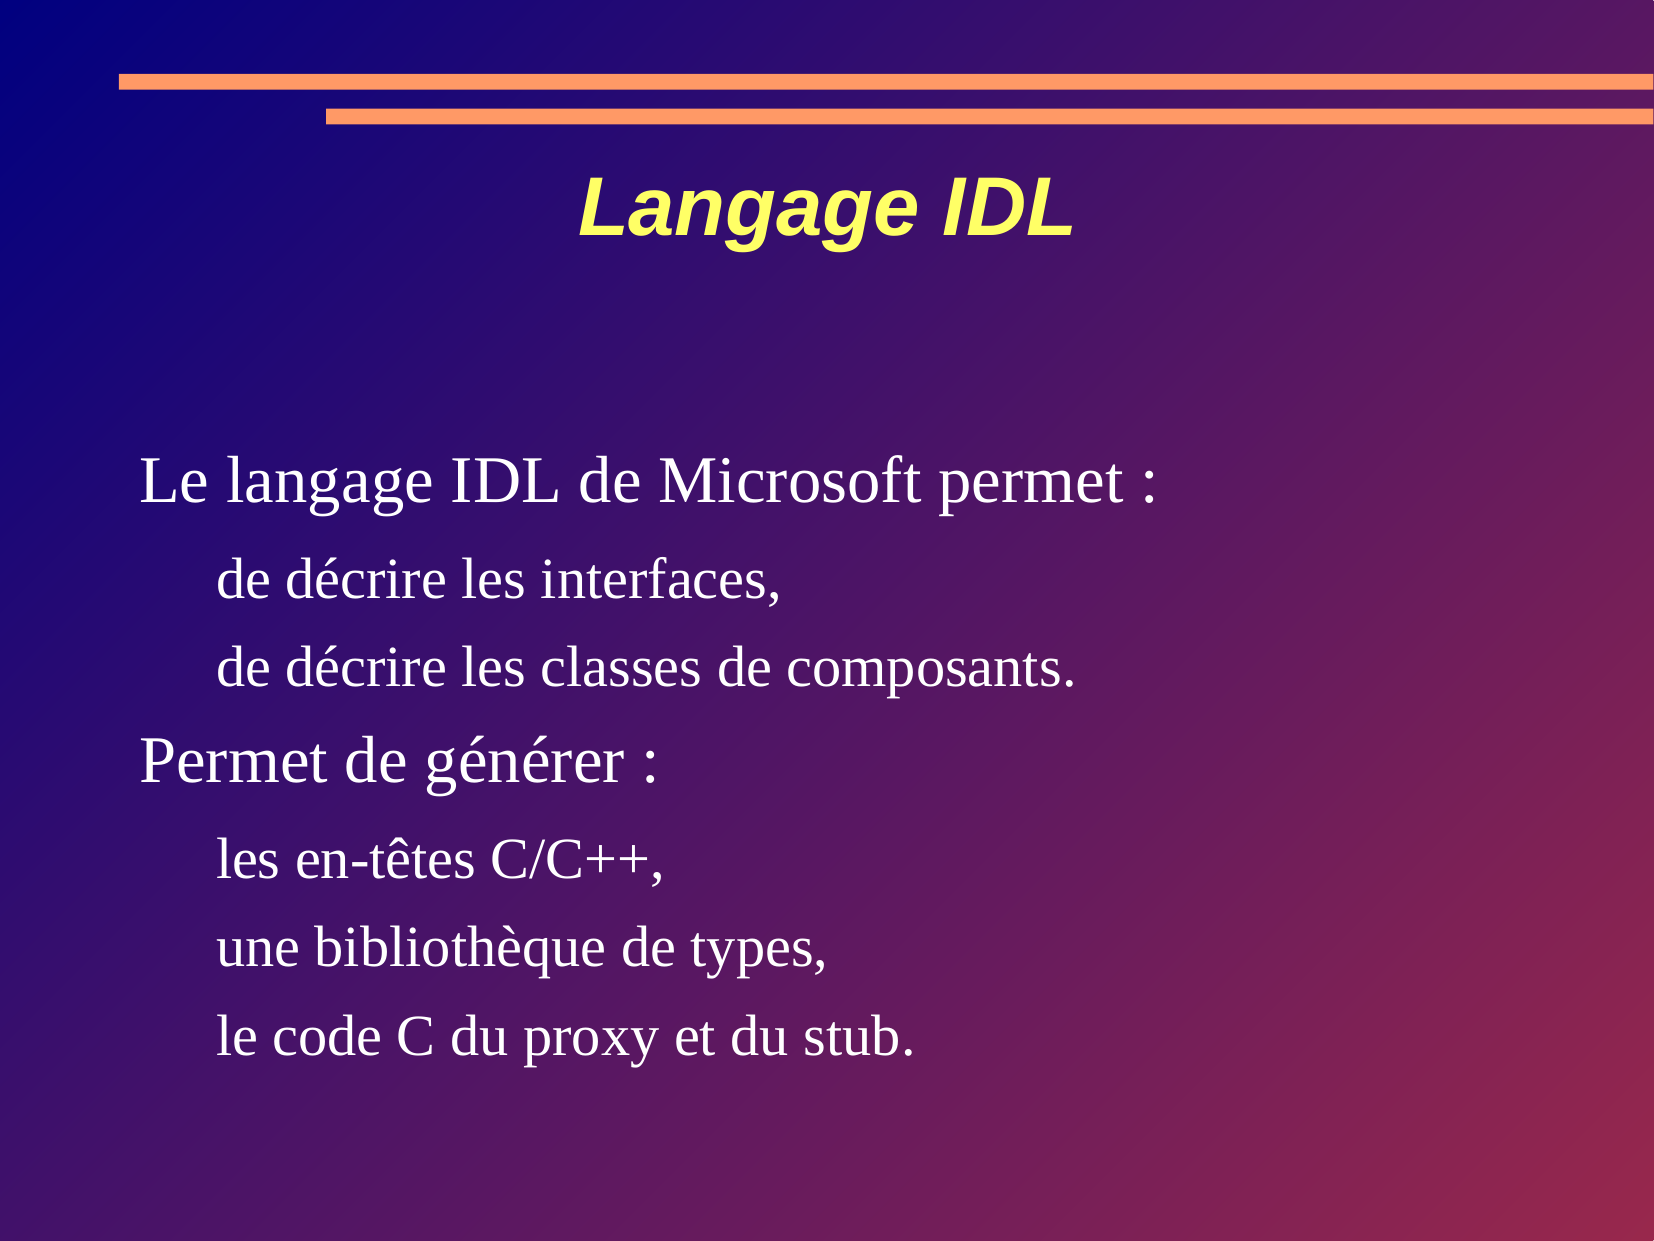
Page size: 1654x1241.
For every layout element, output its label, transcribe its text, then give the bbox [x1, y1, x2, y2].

title Langage IDL [121, 102, 1534, 311]
list Le langage IDL de Microsoft permet : de décrire les interfaces, de décrire les classes de composants. Permet de générer : les en-têtes C/C++, une bibliothèque de types, le code C du proxy et du stub. [121, 443, 1534, 1127]
